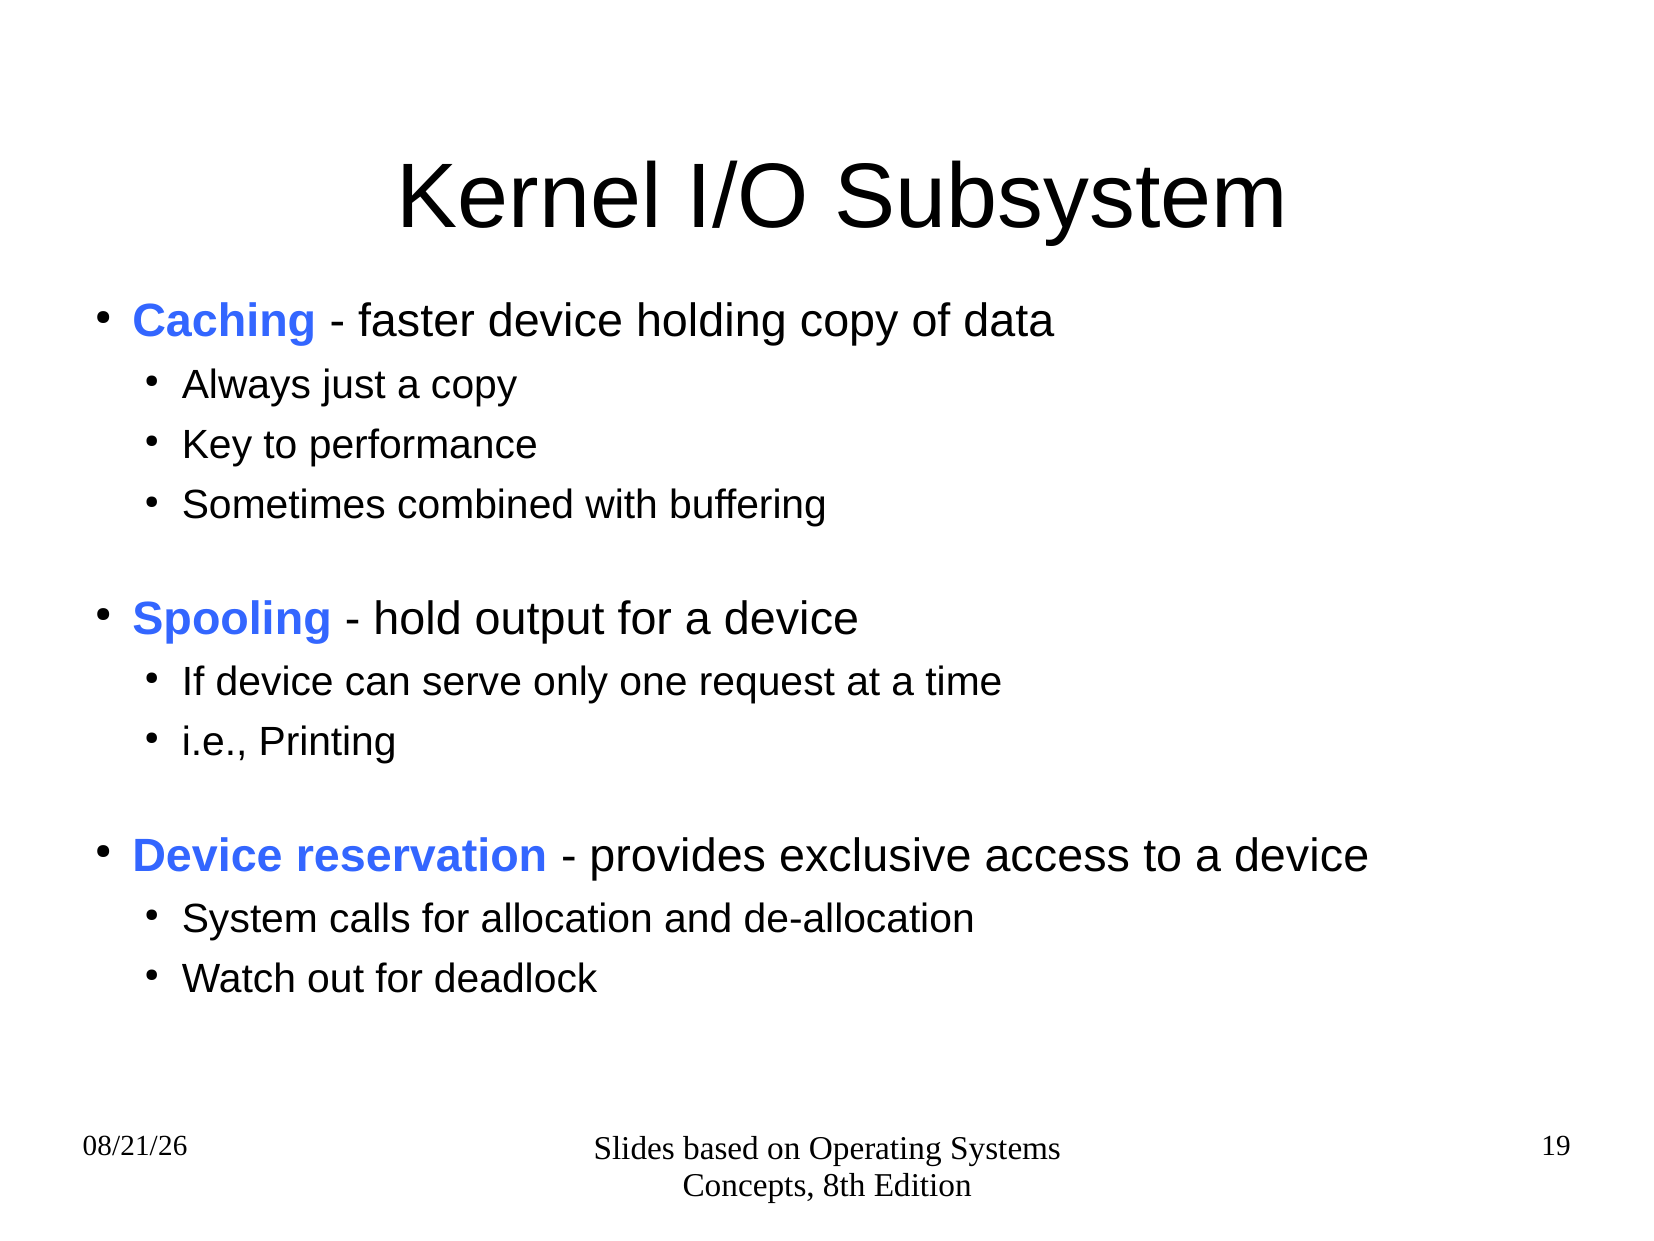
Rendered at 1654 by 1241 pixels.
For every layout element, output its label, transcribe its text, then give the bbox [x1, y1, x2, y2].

title Kernel I/O Subsystem [82, 49, 1571, 257]
list Caching - faster device holding copy of data Always just a copy Key to performance Sometimes combined with buffering Spooling - hold output for a device If device can serve only one request at a time i.e., Printing Device reservation - provides exclusive access to a device System calls for allocation and de-allocation Watch out for deadlock [82, 290, 1571, 1010]
